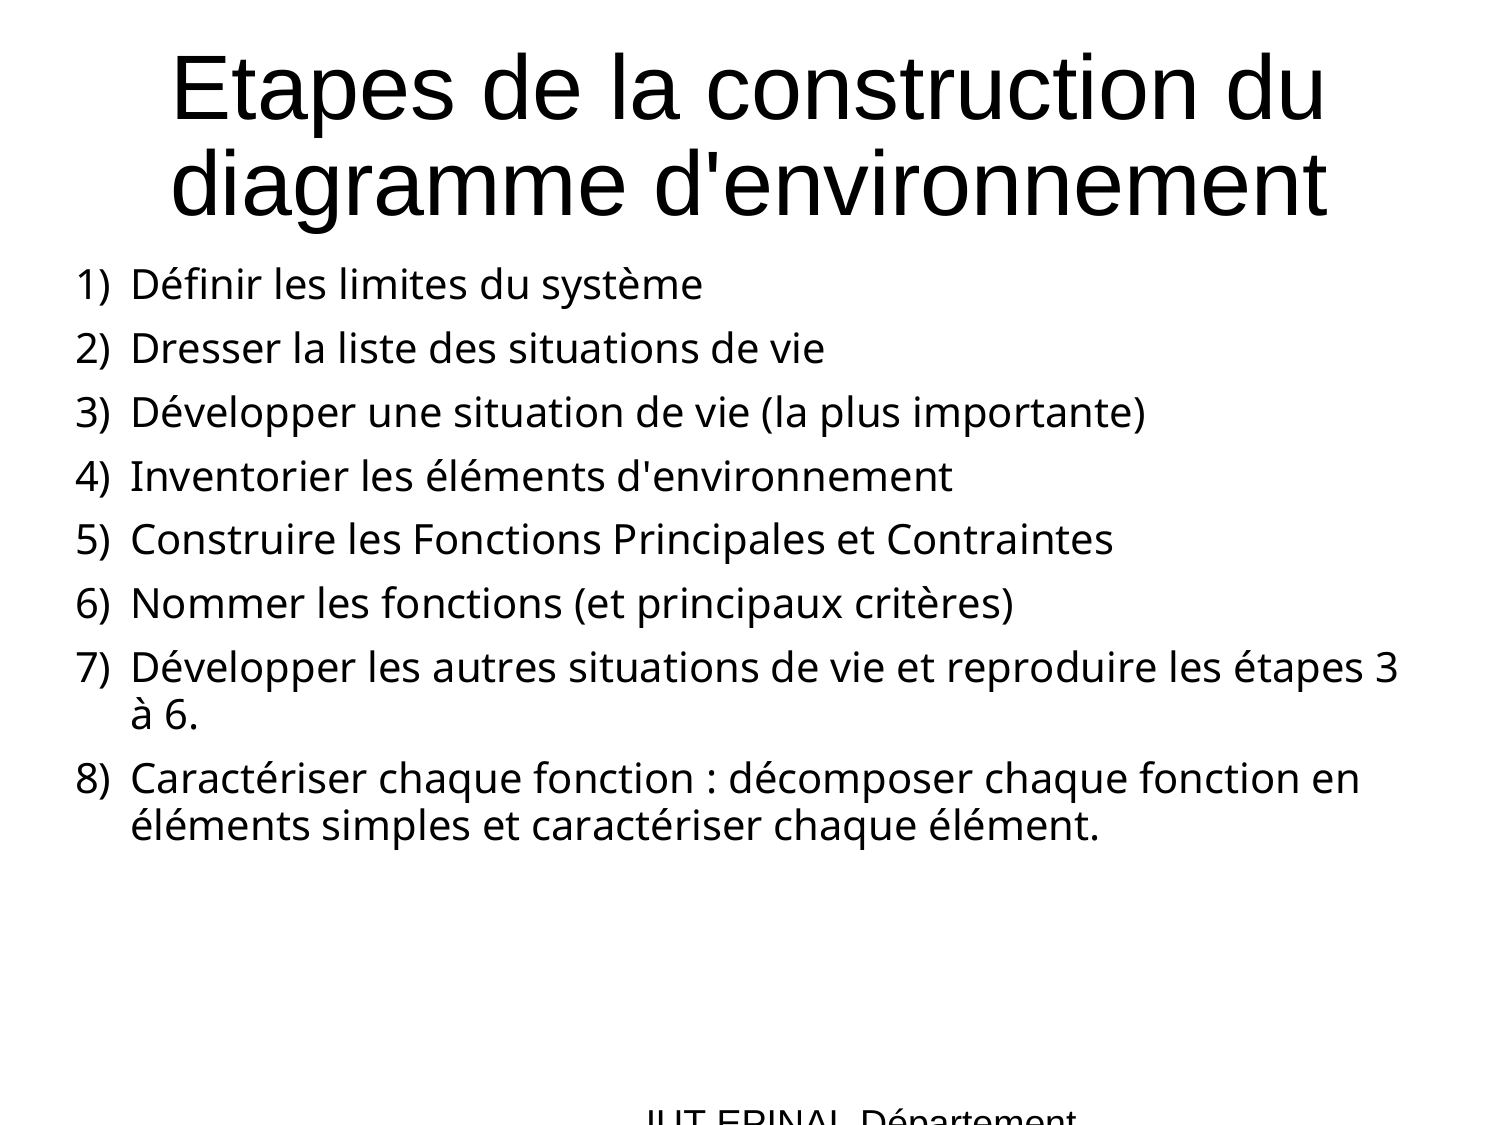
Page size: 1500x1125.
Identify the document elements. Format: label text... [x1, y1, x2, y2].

list Définir les limites du système Dresser la liste des situations de vie Développer une situation de vie (la plus importante) Inventorier les éléments d'environnement Construire les Fonctions Principales et Contraintes Nommer les fonctions (et principaux critères) Développer les autres situations de vie et reproduire les étapes 3 à 6. Caractériser chaque fonction : décomposer chaque fonction en éléments simples et caractériser chaque élément. [75, 262, 1425, 991]
title Etapes de la construction du diagramme d'environnement [75, 21, 1425, 257]
